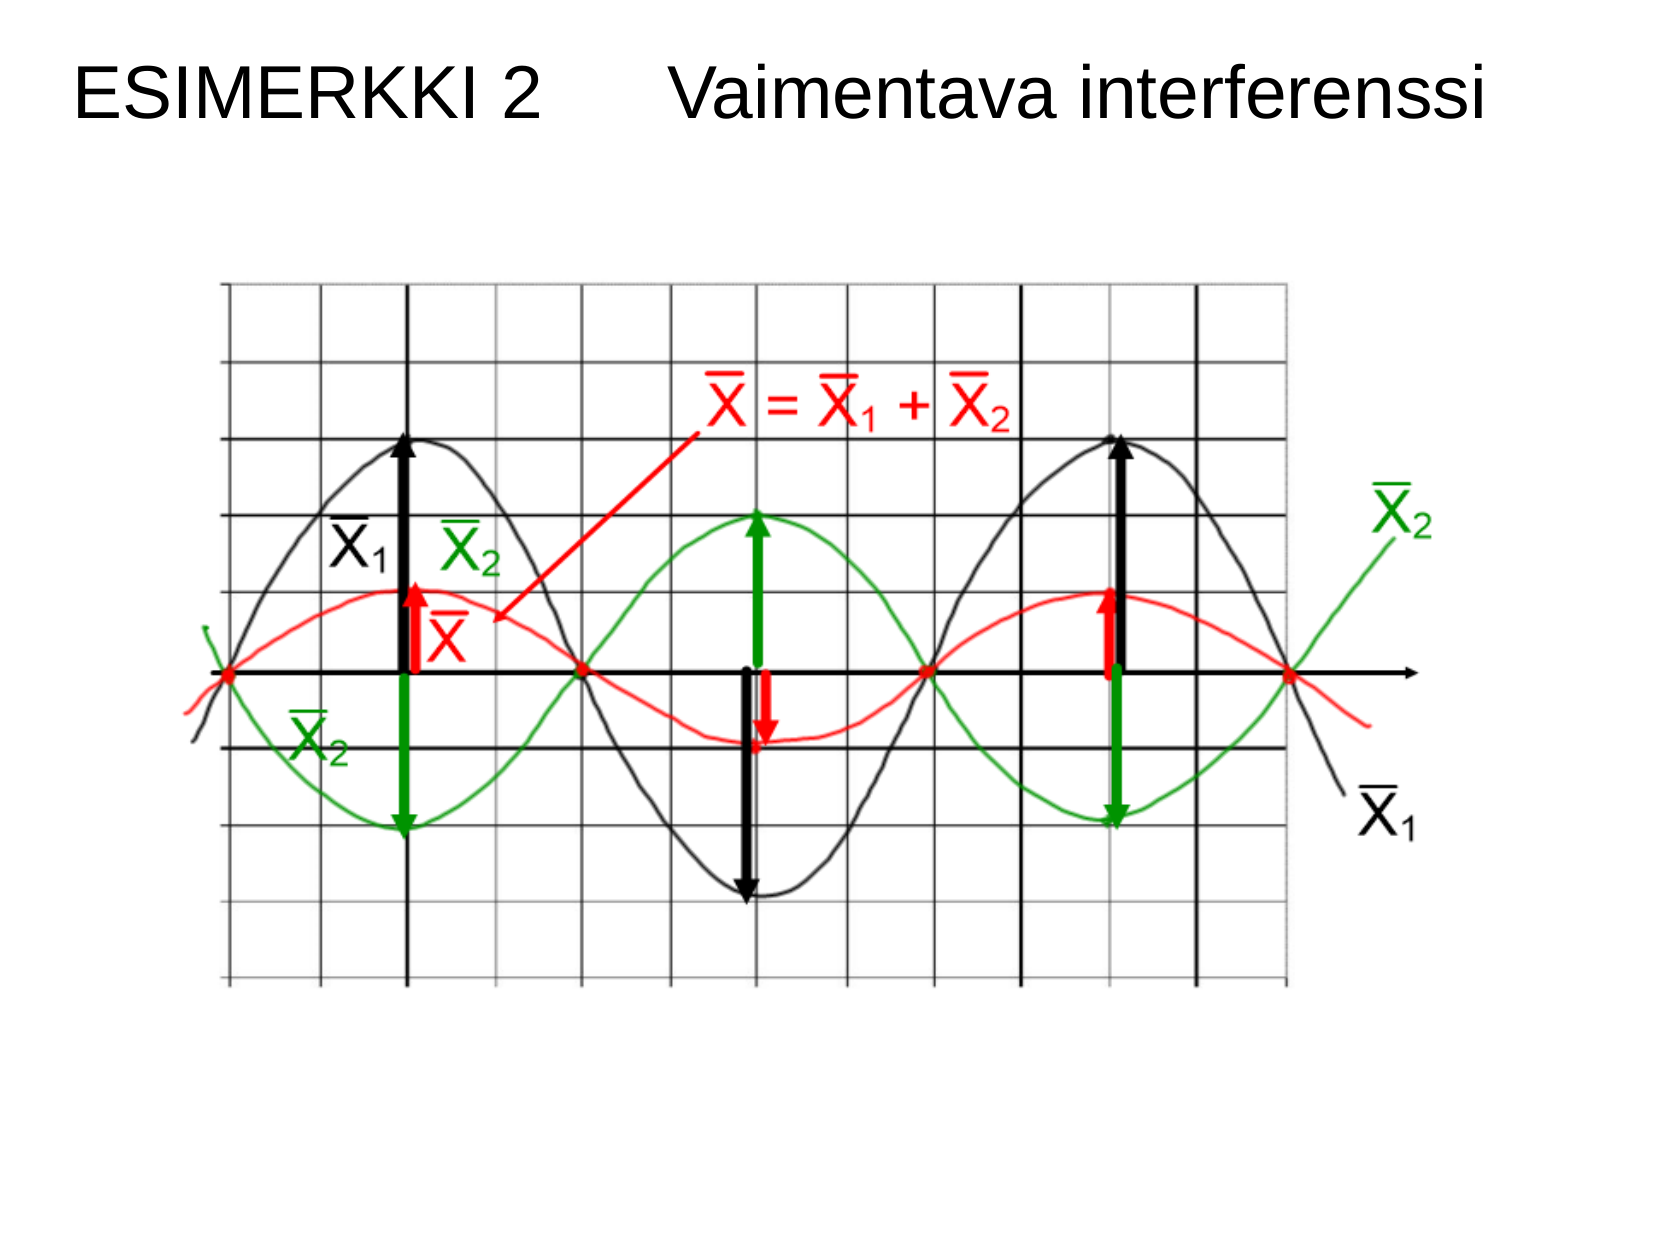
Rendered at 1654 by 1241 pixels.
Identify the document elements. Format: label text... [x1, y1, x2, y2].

text_box ESIMERKKI 2 Vaimentava interferenssi [57, 42, 1587, 142]
picture [128, 198, 1531, 1045]
